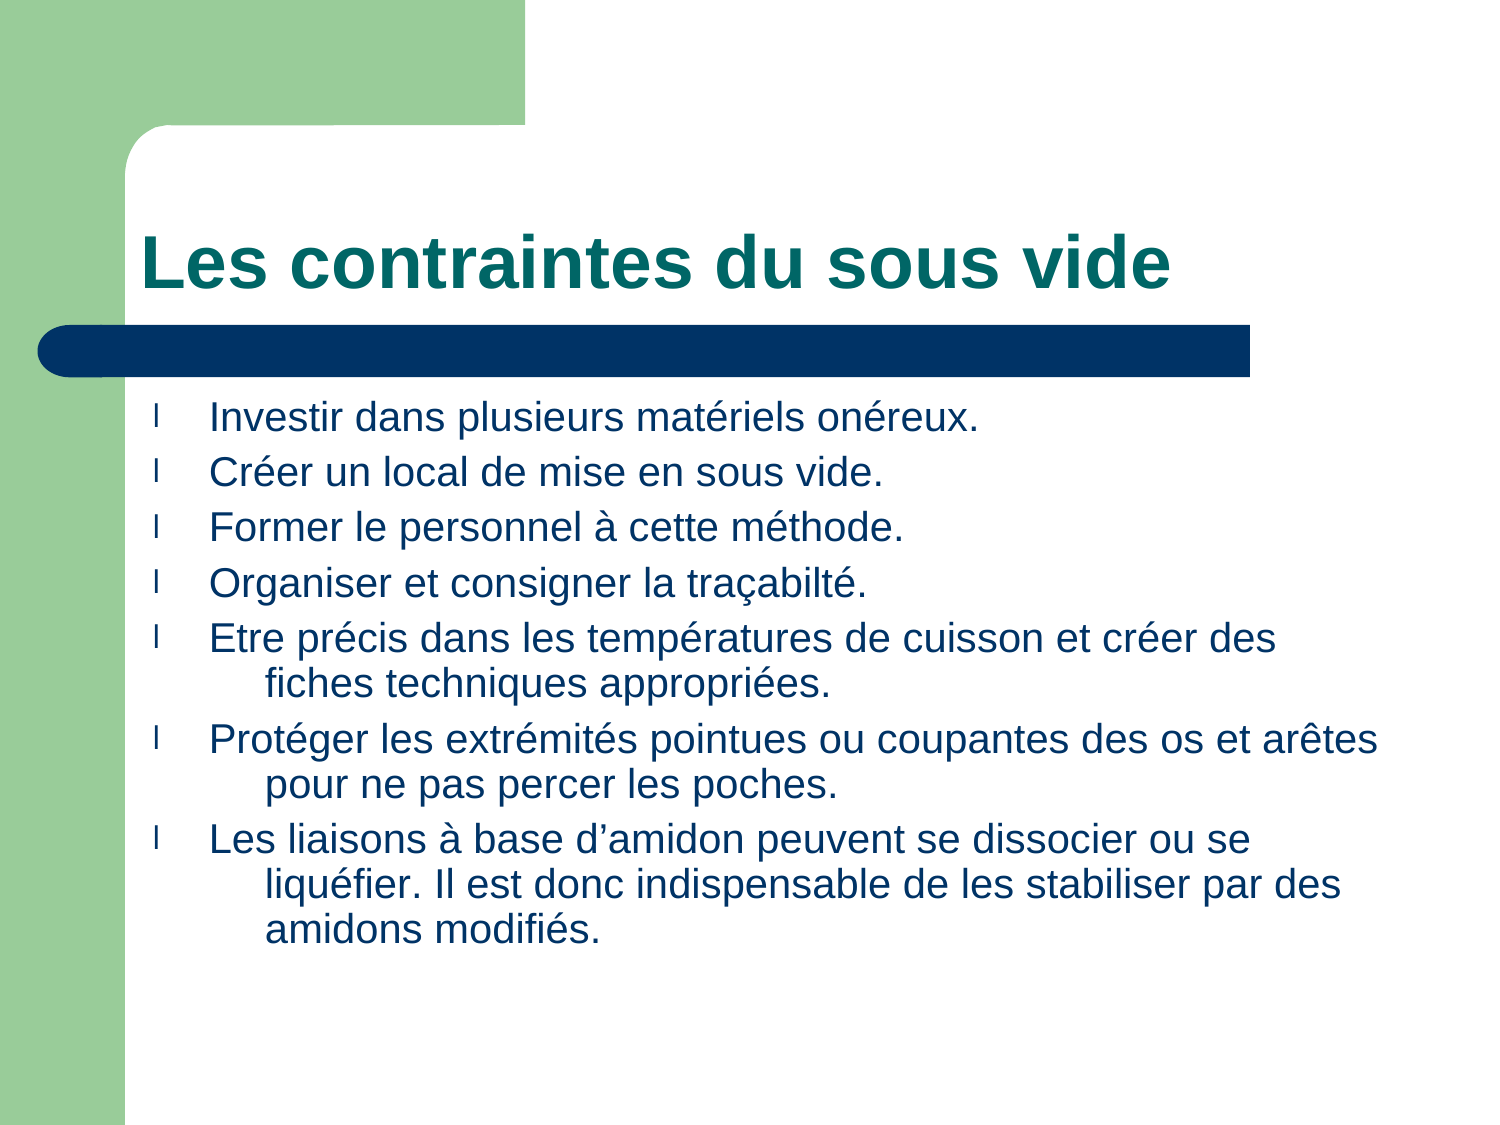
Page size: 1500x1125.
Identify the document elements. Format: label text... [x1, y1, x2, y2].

list Investir dans plusieurs matériels onéreux. Créer un local de mise en sous vide. Former le personnel à cette méthode. Organiser et consigner la traçabilté. Etre précis dans les températures de cuisson et créer des fiches techniques appropriées. Protéger les extrémités pointues ou coupantes des os et arêtes pour ne pas percer les poches. Les liaisons à base d’amidon peuvent se dissocier ou se liquéfier. Il est donc indispensable de les stabiliser par des amidons modifiés. [137, 387, 1400, 999]
title Les contraintes du sous vide [125, 125, 1426, 313]
